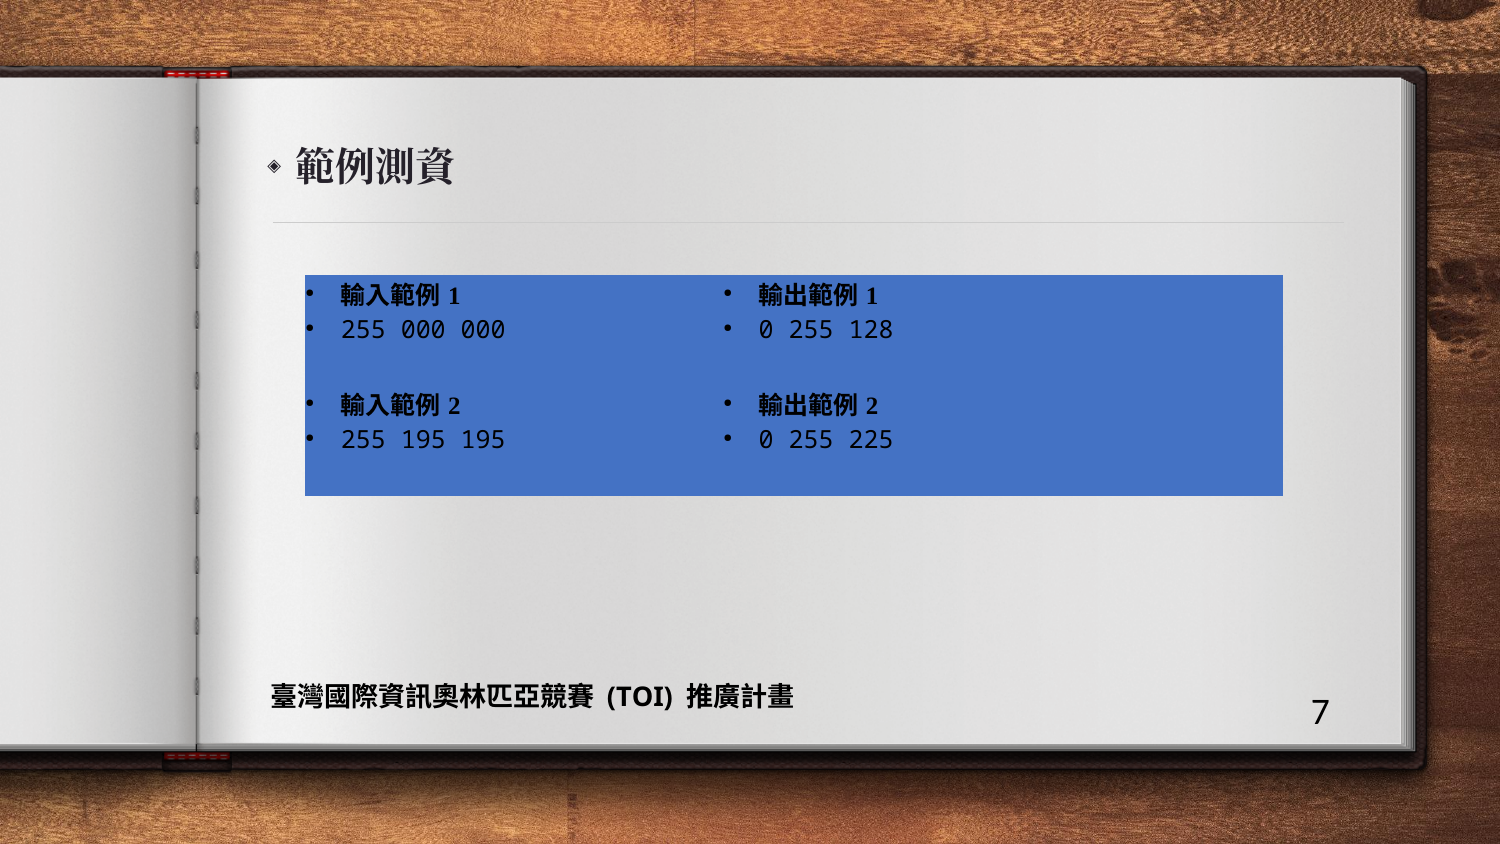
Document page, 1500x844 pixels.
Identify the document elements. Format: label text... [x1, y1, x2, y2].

table_header 輸入範例1 255 000 000 [305, 275, 723, 386]
list 範例測資 [252, 126, 1194, 205]
table_cell 輸入範例2 255 195 195 [305, 386, 723, 496]
table_cell 輸出範例2 0 255 225 [723, 386, 1283, 496]
table_header 輸出範例1 0 255 128 [723, 275, 1283, 386]
text_box 7 [1295, 672, 1386, 737]
